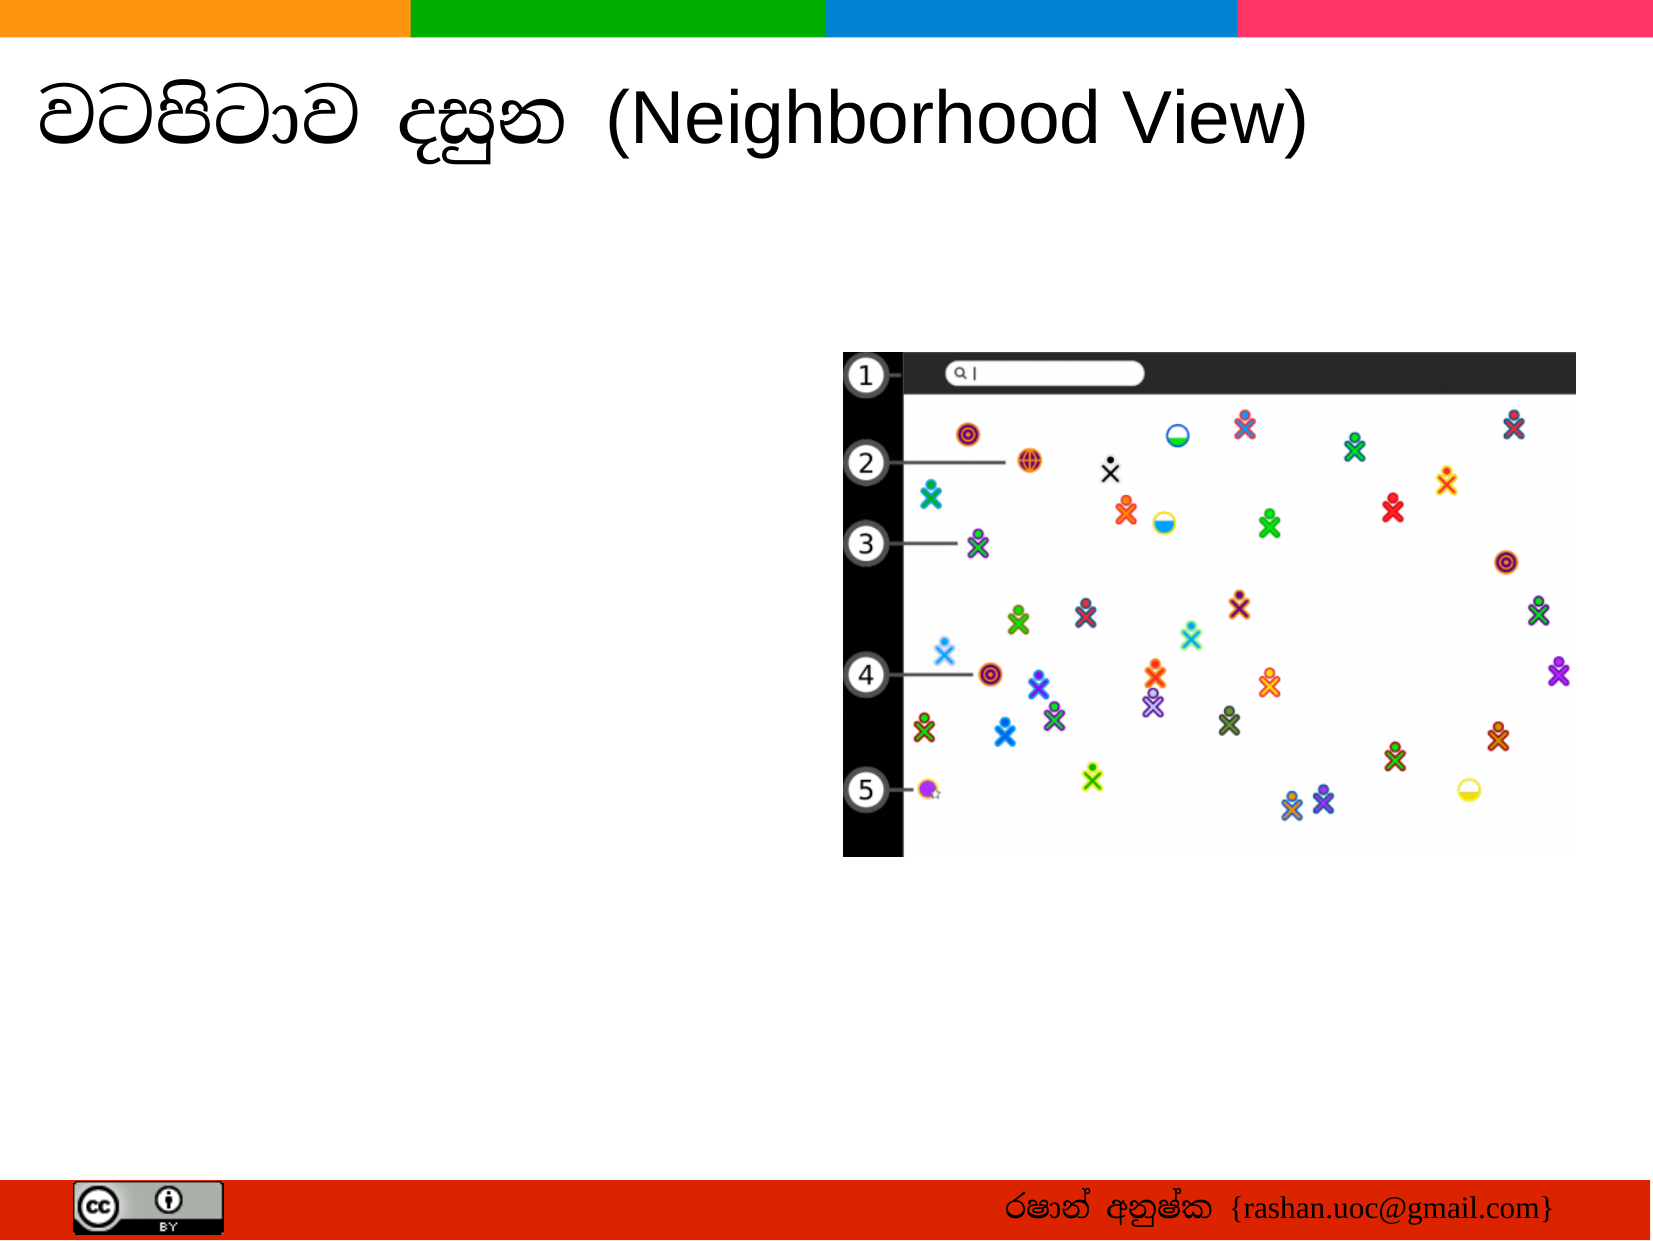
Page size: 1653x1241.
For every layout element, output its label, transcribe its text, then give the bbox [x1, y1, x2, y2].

picture [843, 352, 1576, 857]
picture [73, 1181, 224, 1235]
title වටපිටාව දසුන (Neighborhood View) [37, 61, 1613, 170]
